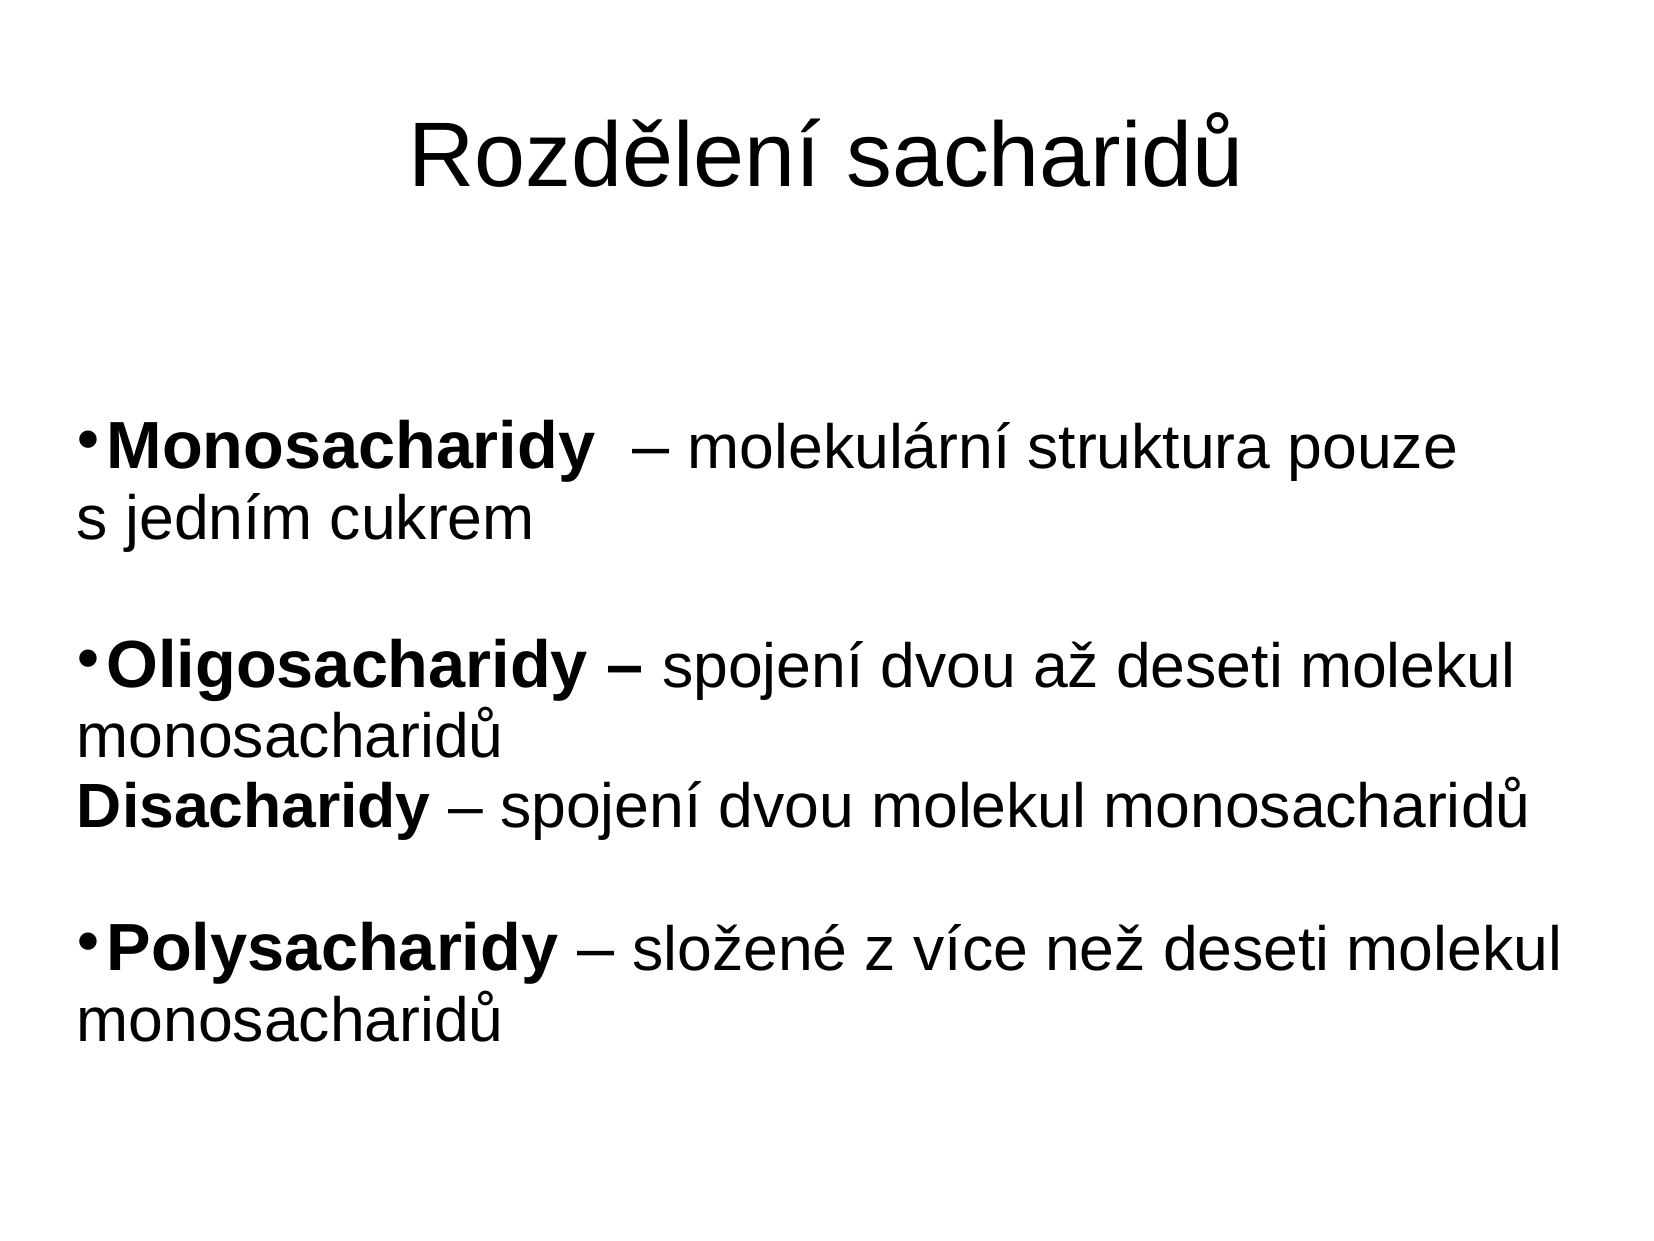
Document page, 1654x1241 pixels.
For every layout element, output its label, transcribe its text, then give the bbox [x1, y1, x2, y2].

subtitle Monosacharidy – molekulární struktura pouze s jedním cukrem Oligosacharidy – spojení dvou až deseti molekul monosacharidů Disacharidy – spojení dvou molekul monosacharidů Polysacharidy – složené z více než deseti molekul monosacharidů [76, 221, 1565, 1234]
title Rozdělení sacharidů [82, 56, 1571, 249]
